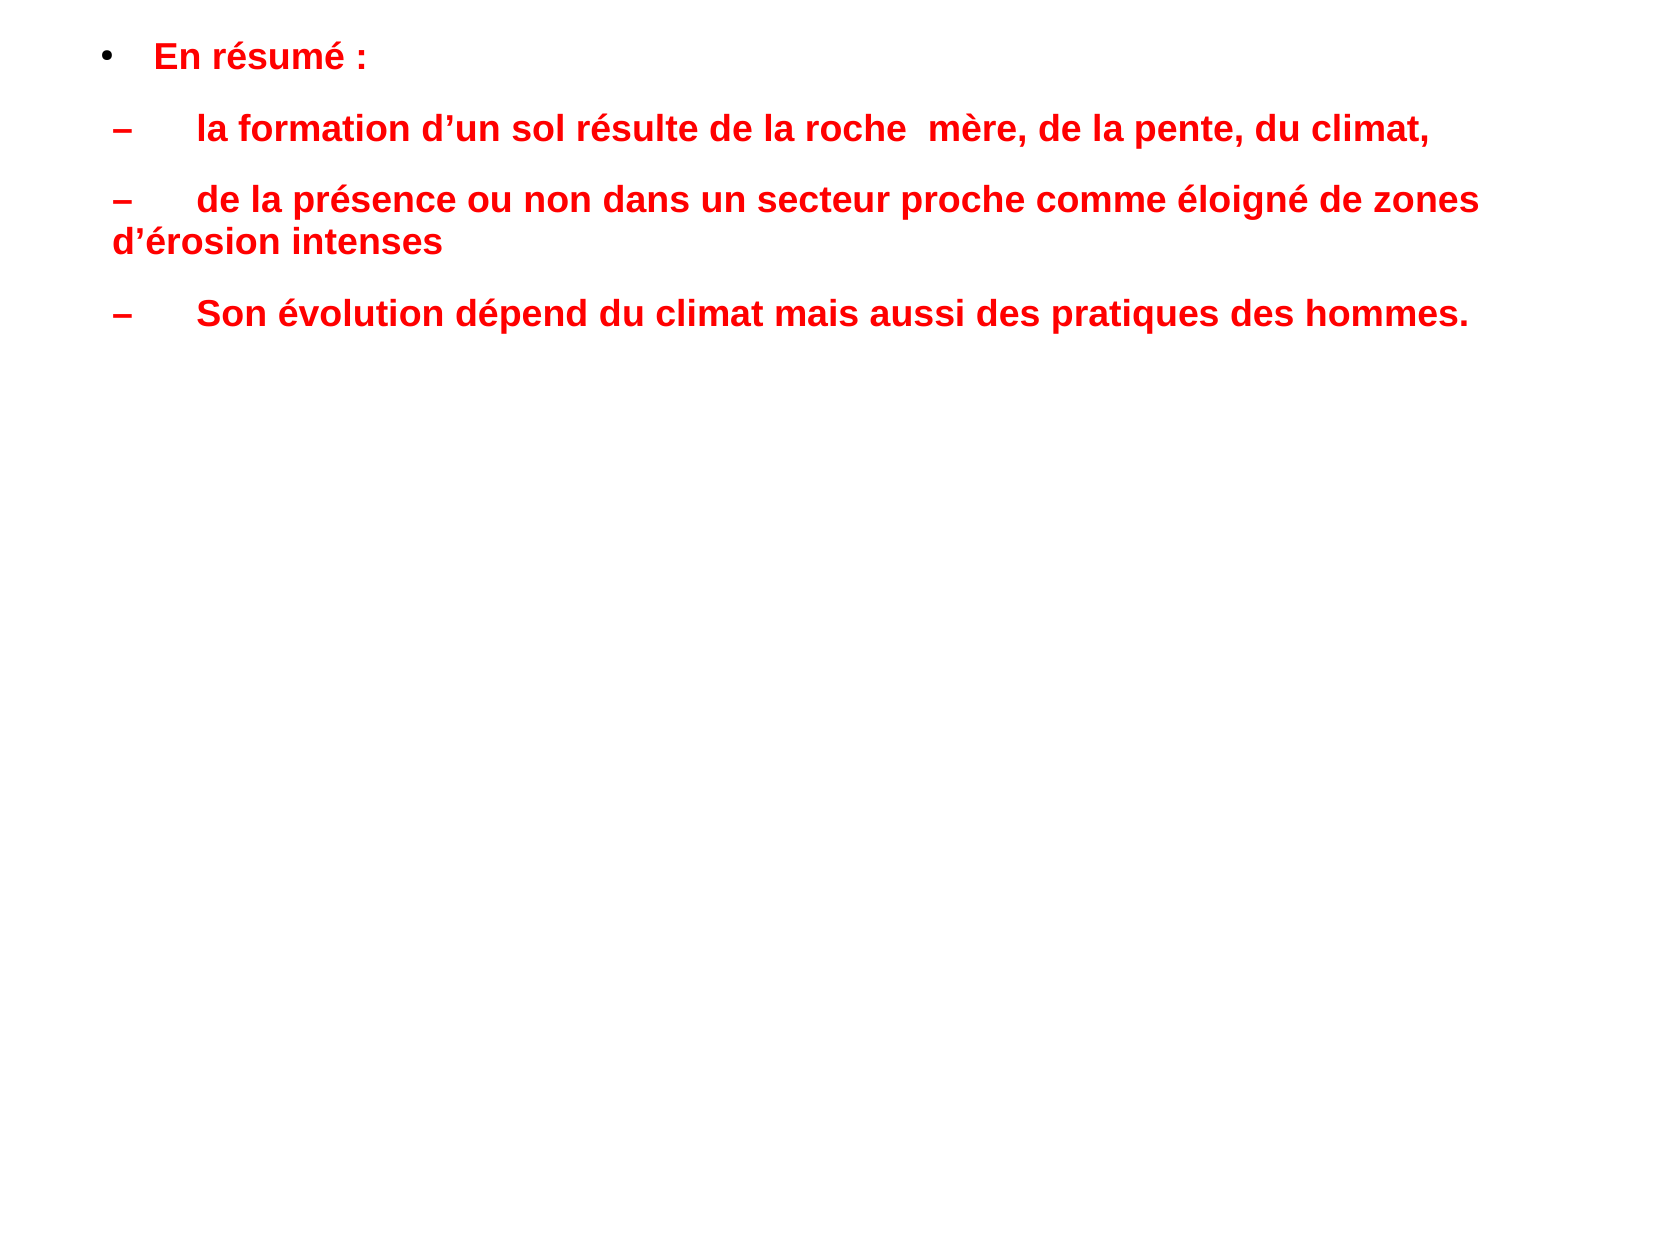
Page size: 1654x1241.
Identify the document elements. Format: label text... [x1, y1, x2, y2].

list En résumé : – la formation d’un sol résulte de la roche mère, de la pente, du climat, – de la présence ou non dans un secteur proche comme éloigné de zones d’érosion intenses – Son évolution dépend du climat mais aussi des pratiques des hommes. [82, 35, 1538, 1010]
